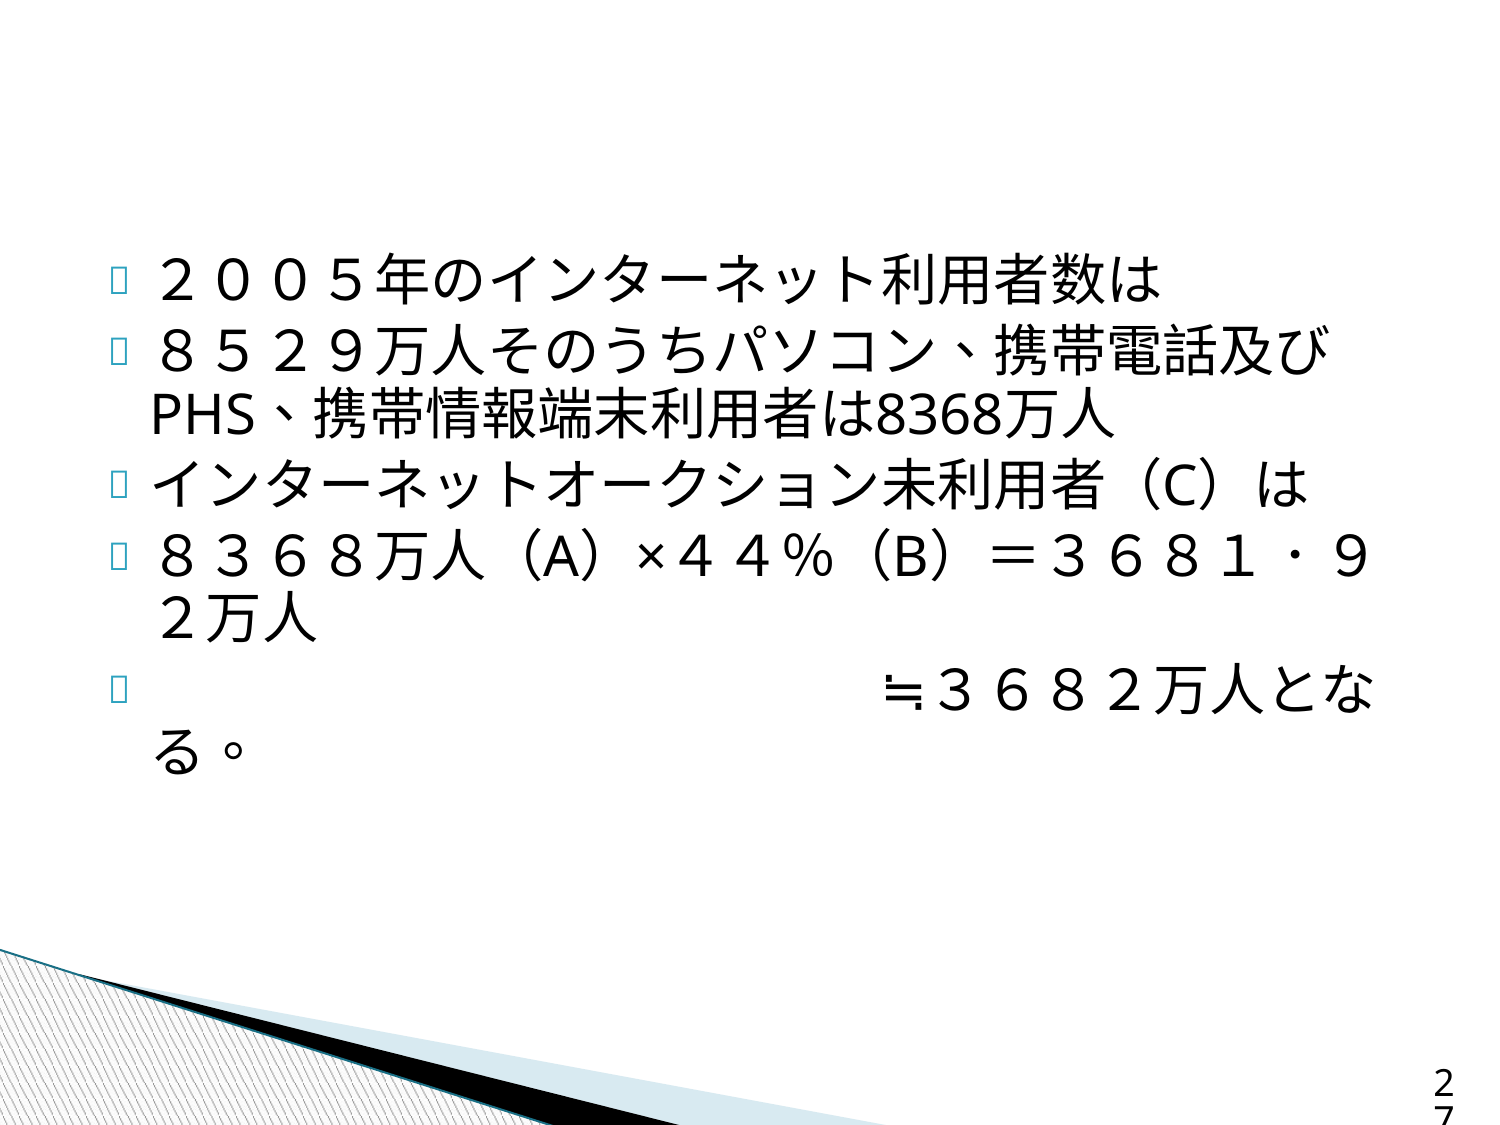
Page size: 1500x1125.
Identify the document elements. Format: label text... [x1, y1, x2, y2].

list ２００５年のインターネット利用者数は ８５２９万人そのうちパソコン、携帯電話及びPHS、携帯情報端末利用者は8368万人 インターネットオークション未利用者（C）は ８３６８万人（A）×４４％（B）＝３６８１．９２万人 ≒３６８２万人となる。 [75, 242, 1425, 986]
picture [0, 952, 543, 1125]
